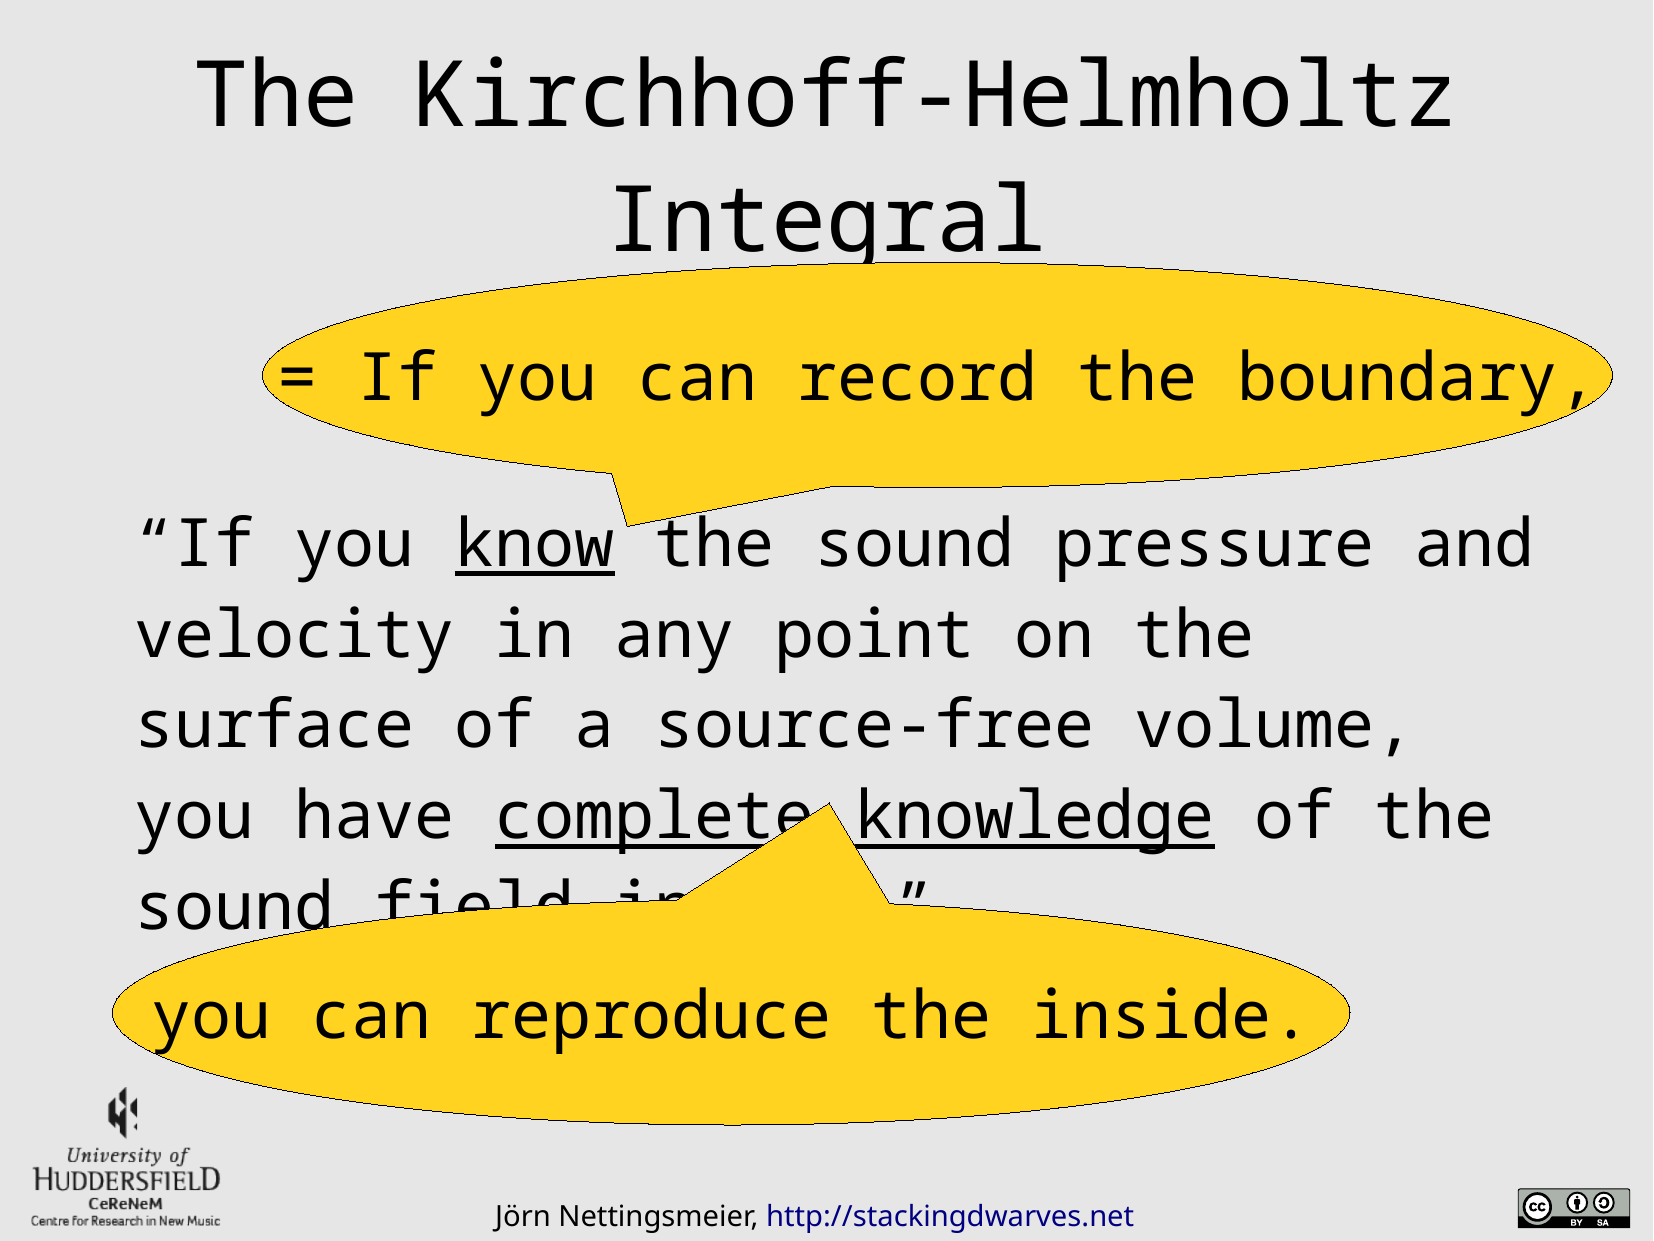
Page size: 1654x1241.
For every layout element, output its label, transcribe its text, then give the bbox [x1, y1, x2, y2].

title The Kirchhoff-Helmholtz Integral [82, 45, 1571, 261]
picture [31, 1087, 222, 1229]
text_box you can reproduce the inside. [112, 802, 1351, 1126]
text_box “If you know the sound pressure and velocity in any point on the surface of a source-free volume, you have complete knowledge of the sound field inside.” [74, 487, 1575, 892]
text_box = If you can record the boundary, [262, 262, 1613, 527]
